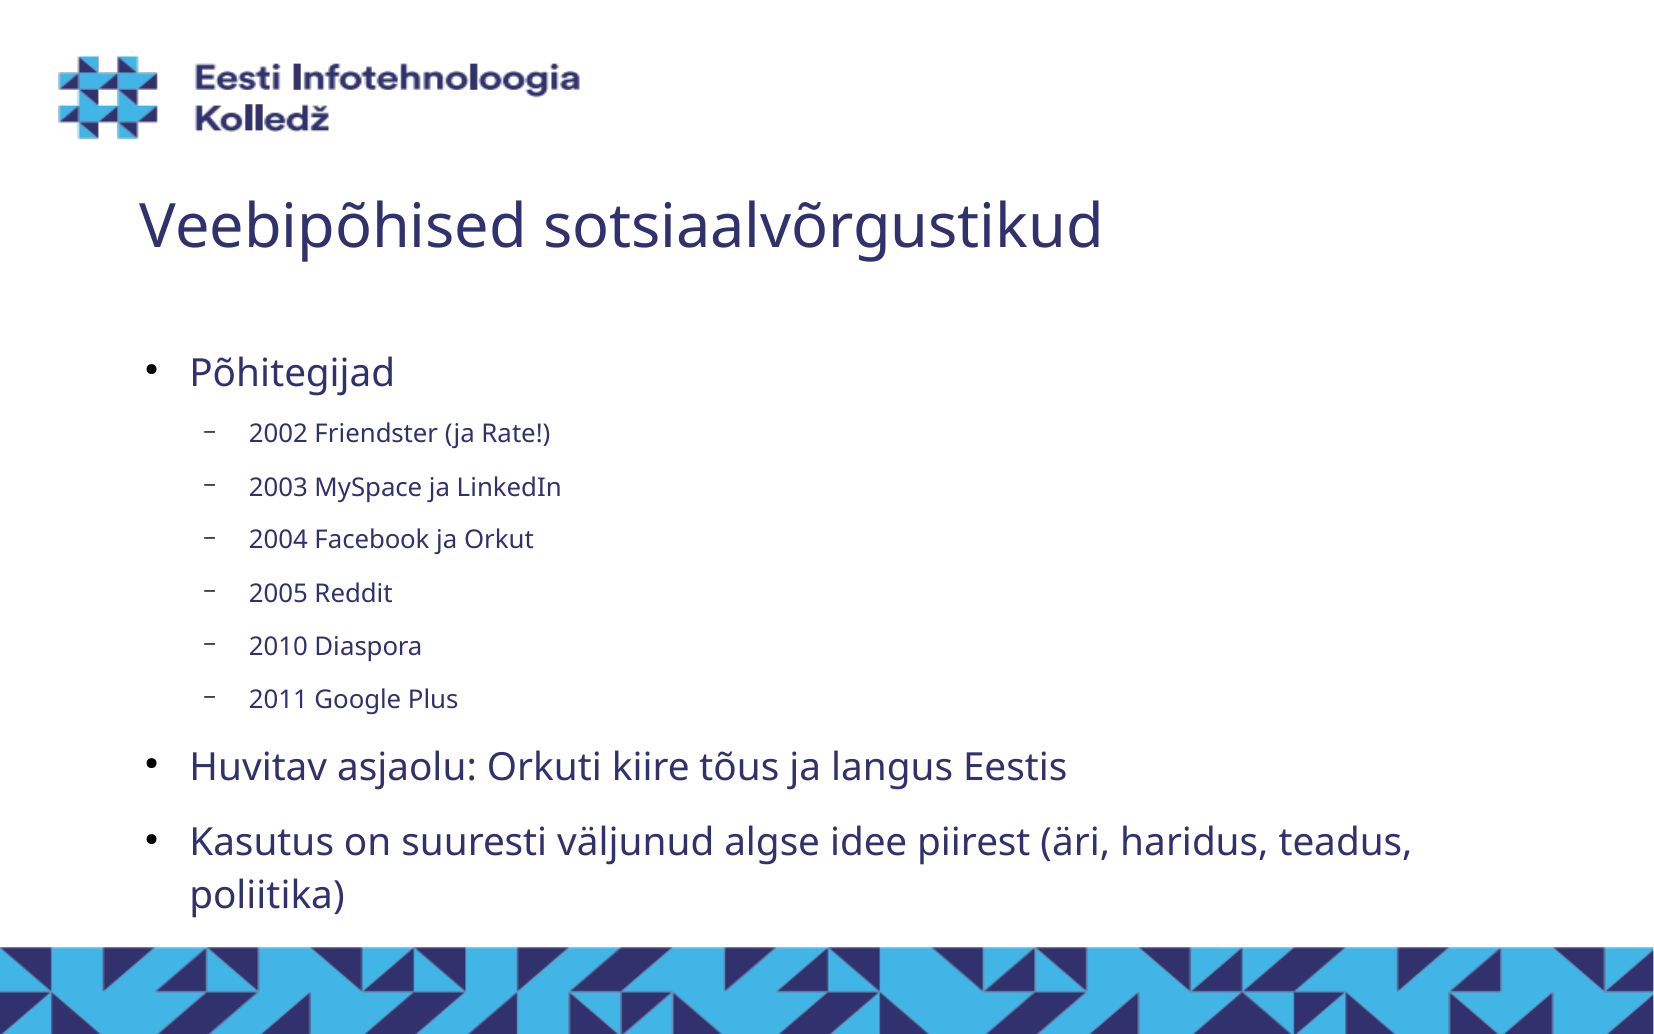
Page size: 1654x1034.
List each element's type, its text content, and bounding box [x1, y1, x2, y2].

list Põhitegijad 2002 Friendster (ja Rate!) 2003 MySpace ja LinkedIn 2004 Facebook ja Orkut 2005 Reddit 2010 Diaspora 2011 Google Plus Huvitav asjaolu: Orkuti kiire tõus ja langus Eestis Kasutus on suuresti väljunud algse idee piirest (äri, haridus, teadus, poliitika) [129, 344, 1548, 926]
title Veebipõhised sotsiaalvõrgustikud [139, 137, 1548, 310]
